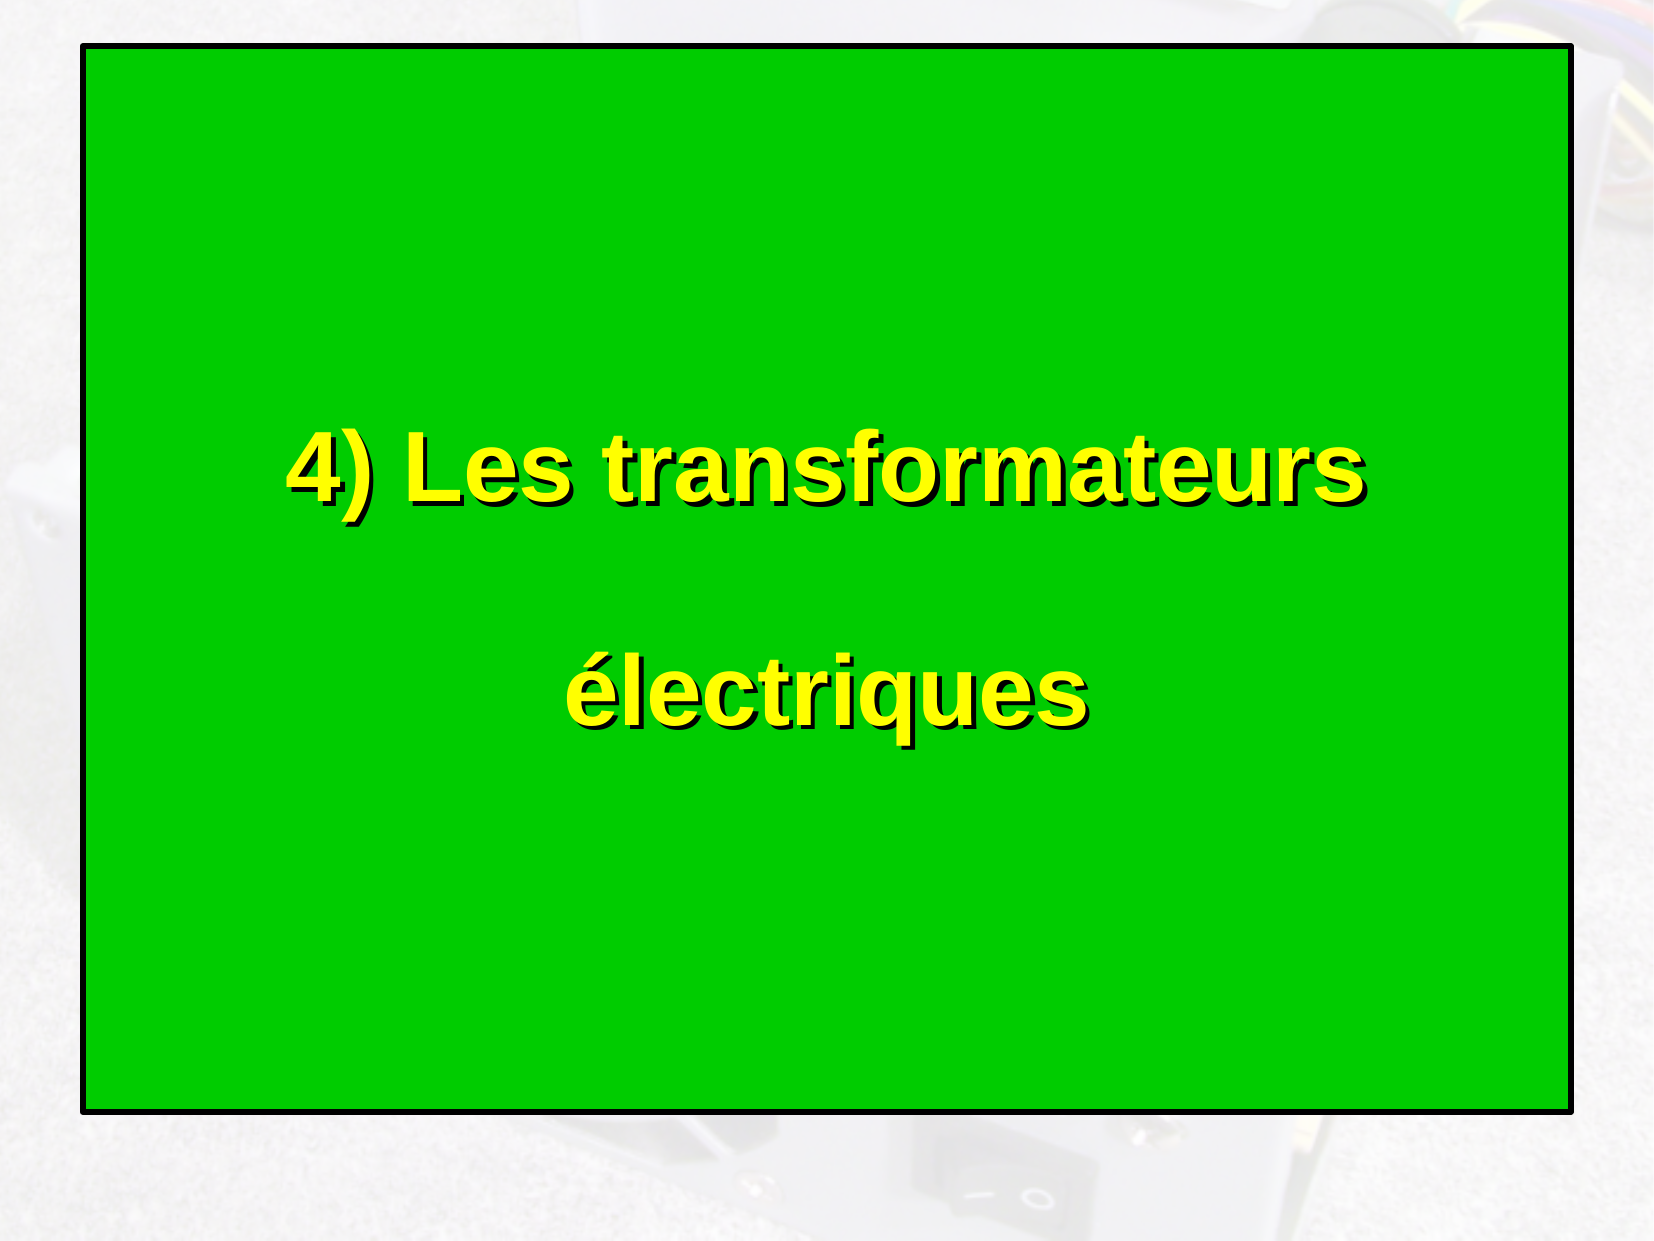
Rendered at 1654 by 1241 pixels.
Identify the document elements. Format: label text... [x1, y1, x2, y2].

subtitle 4) Les transformateurs électriques [82, 46, 1571, 1112]
picture [0, 0, 1654, 1241]
